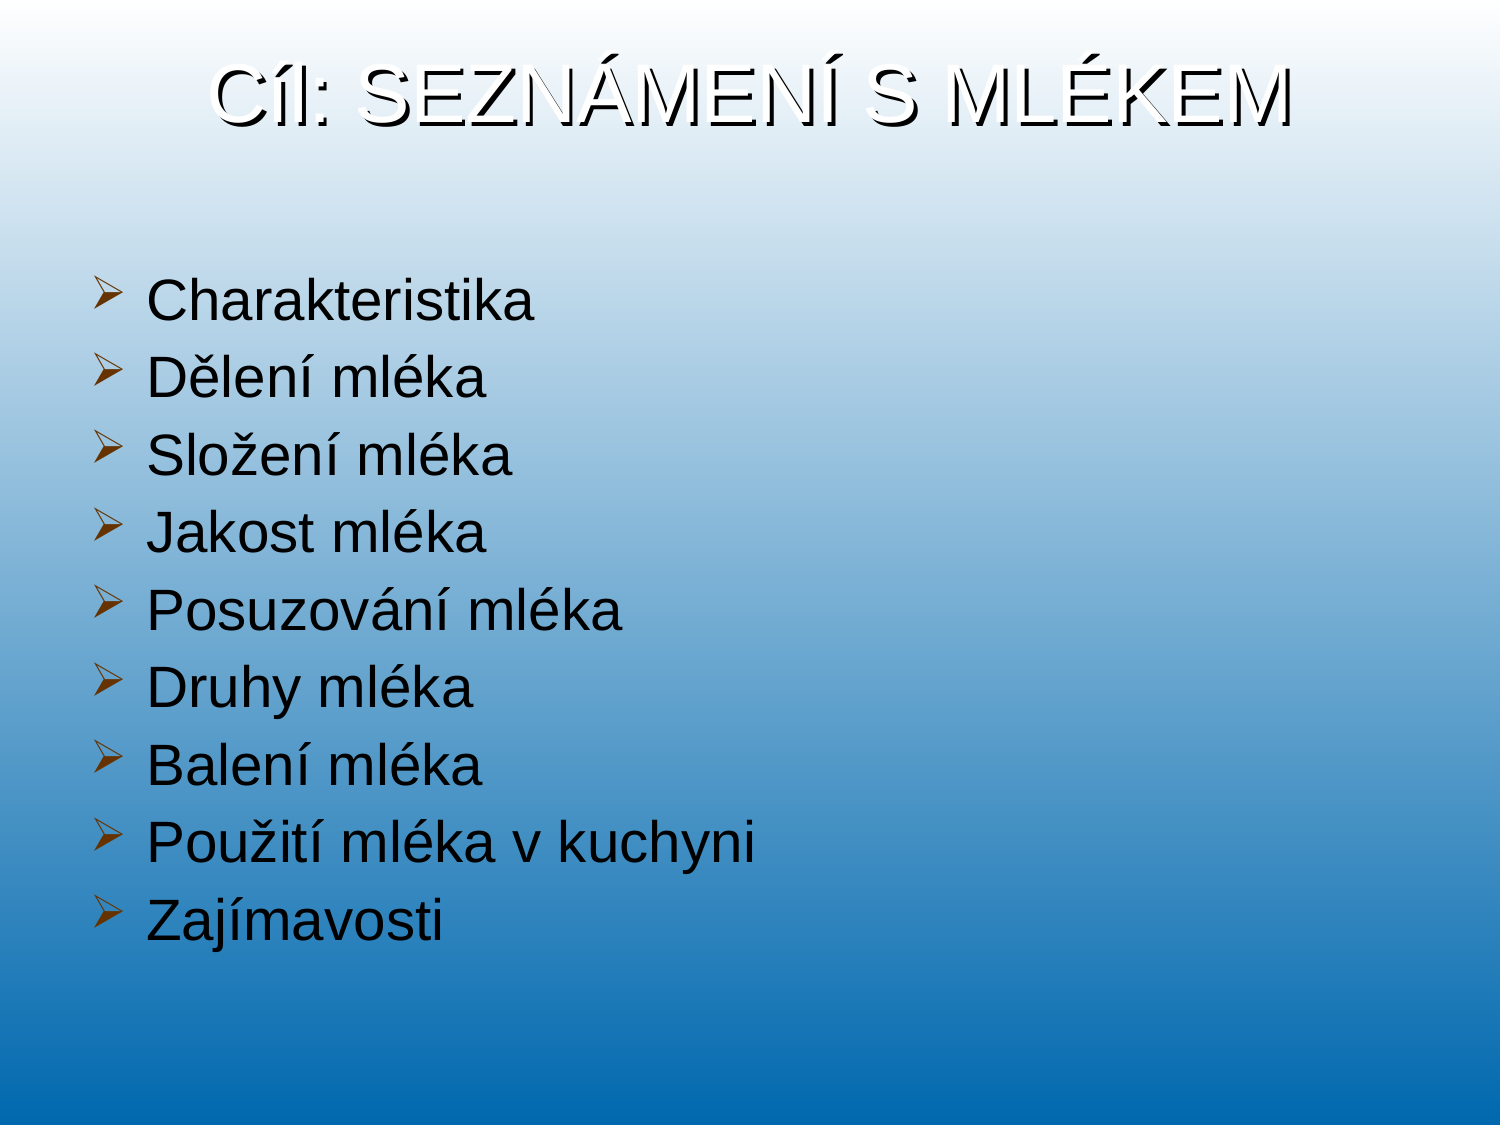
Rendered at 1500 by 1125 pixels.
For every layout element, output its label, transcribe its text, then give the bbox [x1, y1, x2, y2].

list Charakteristika Dělení mléka Složení mléka Jakost mléka Posuzování mléka Druhy mléka Balení mléka Použití mléka v kuchyni Zajímavosti [75, 262, 1426, 1006]
title Cíl: SEZNÁMENÍ S MLÉKEM [75, 31, 1426, 247]
